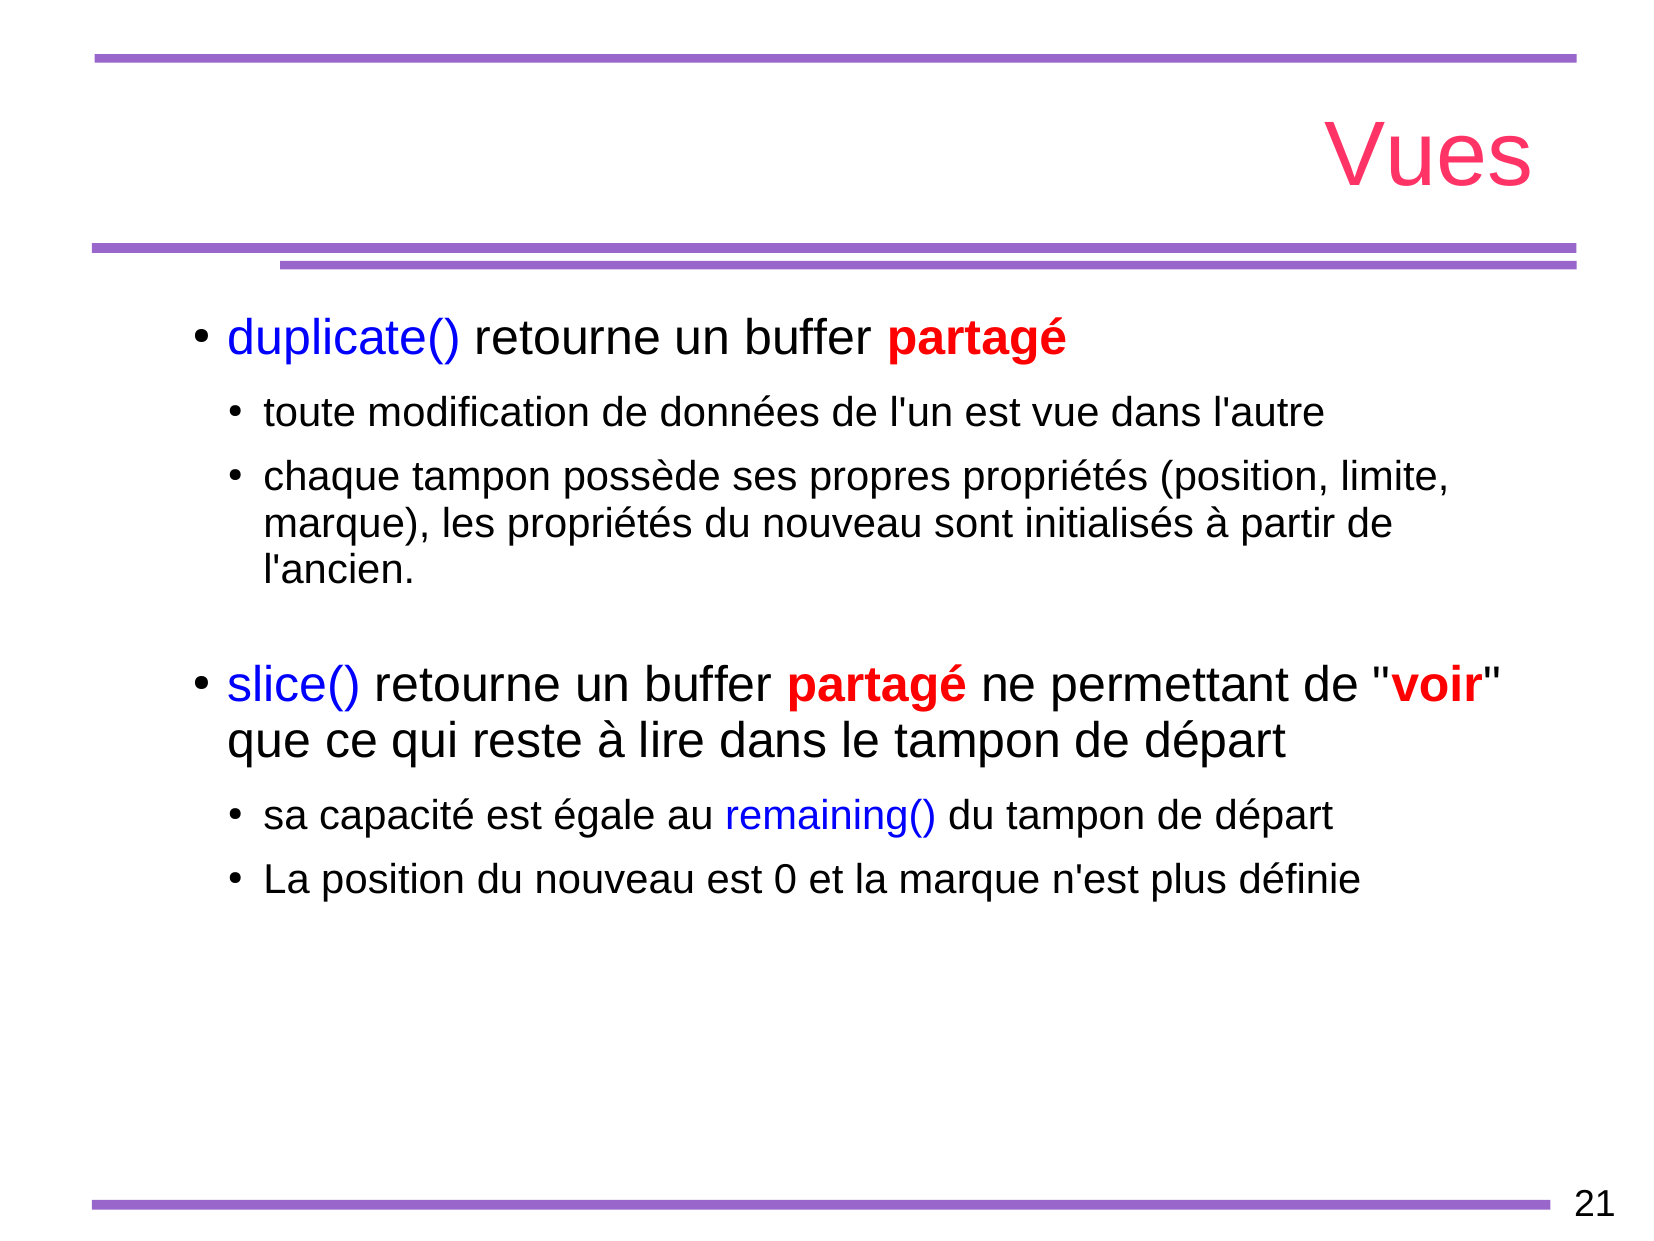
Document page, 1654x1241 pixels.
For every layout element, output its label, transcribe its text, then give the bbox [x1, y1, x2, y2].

list duplicate() retourne un buffer partagé toute modification de données de l'un est vue dans l'autre chaque tampon possède ses propres propriétés (position, limite, marque), les propriétés du nouveau sont initialisés à partir de l'ancien. slice() retourne un buffer partagé ne permettant de "voir" que ce qui reste à lire dans le tampon de départ sa capacité est égale au remaining() du tampon de départ La position du nouveau est 0 et la marque n'est plus définie [121, 309, 1534, 1162]
title Vues [121, 49, 1534, 257]
